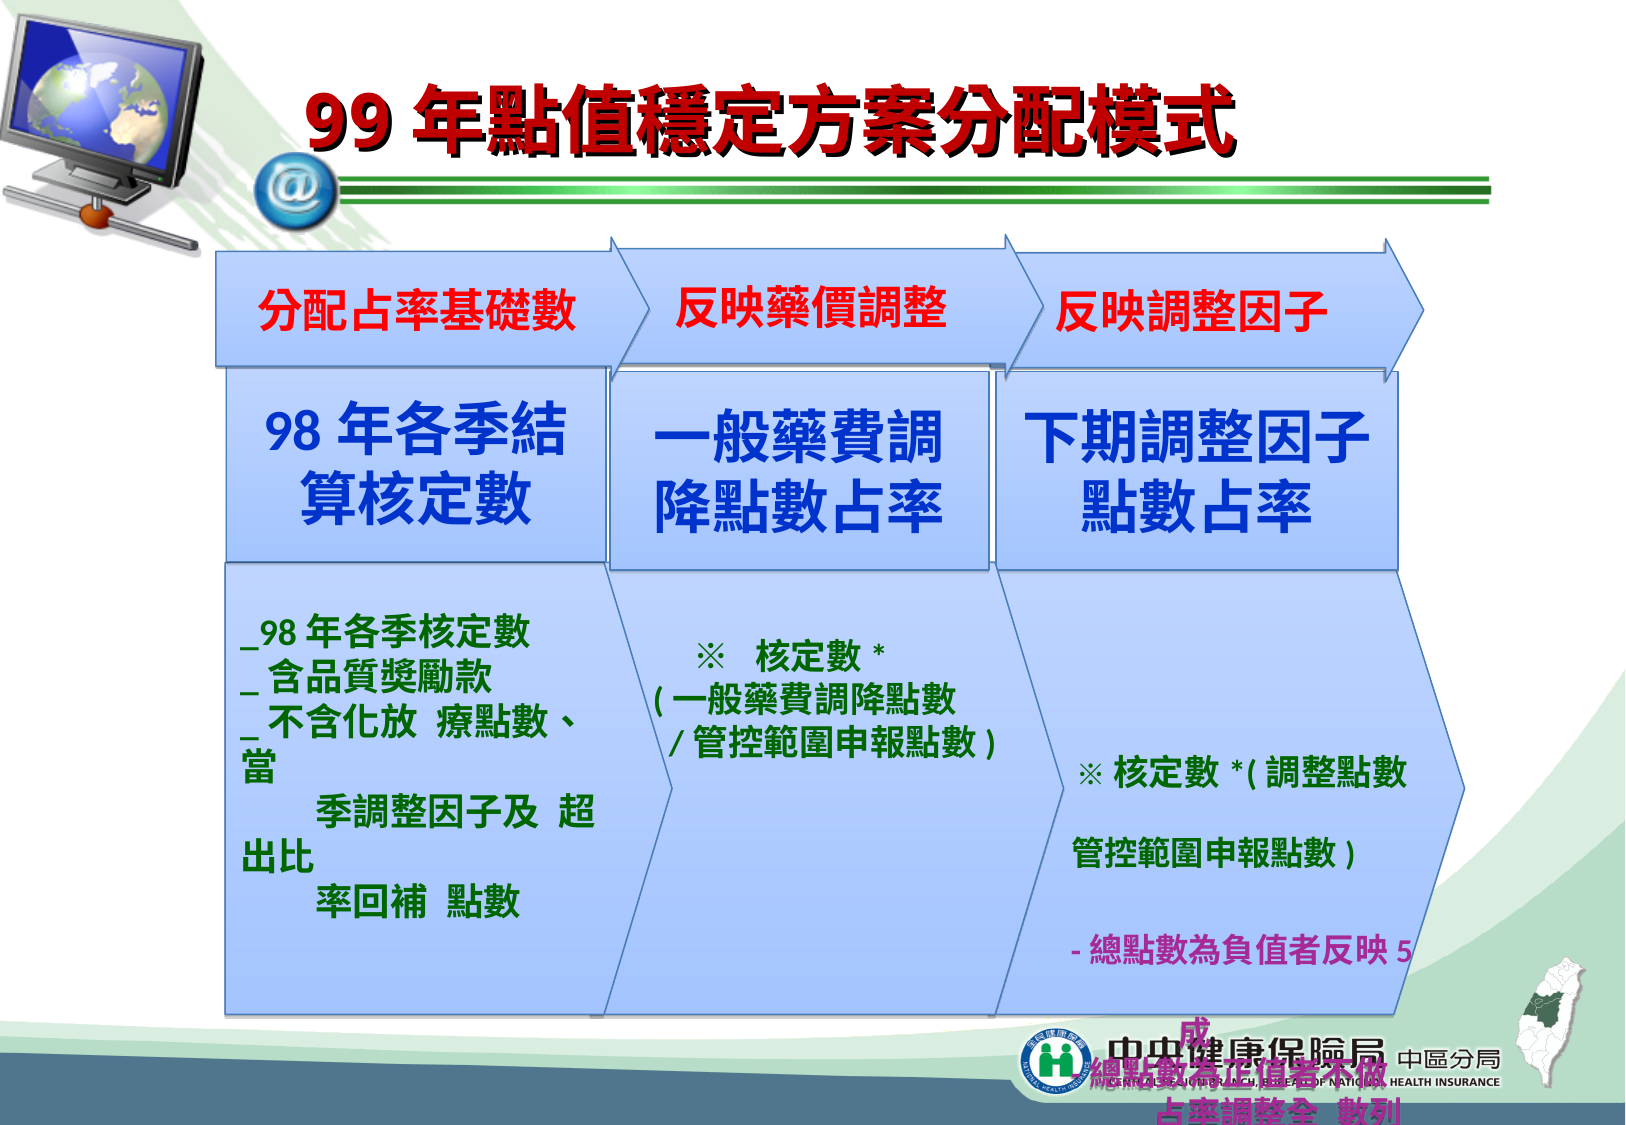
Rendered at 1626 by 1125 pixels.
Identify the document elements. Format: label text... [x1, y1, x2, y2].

text_box 98年各季結算核定數 [227, 367, 606, 562]
text_box ※核定數*(調整點數/ 管控範圍申報點數) * -總點數為負值者反映5 成 -總點數為正值者不做 占率調整全 數列入 [996, 570, 1465, 1015]
text_box 反映藥價調整 [618, 234, 1044, 378]
text_box 分配占率基礎數 [215, 237, 650, 381]
text_box 一般藥費調降點數占率 [610, 371, 989, 570]
text_box ※ 核定數* (一般藥費調降點數 /管控範圍申報點數) [605, 562, 1064, 1015]
text_box 下期調整因子點數占率 [996, 371, 1398, 570]
title 99年點值穩定方案分配模式 [287, 23, 1625, 211]
text_box 反映調整因子 [1011, 238, 1424, 382]
text_box _98年各季核定數 _含品質奬勵款 _不含化放 療點數、當 季調整因子及 超出比 率回補 點數 [225, 562, 673, 1015]
